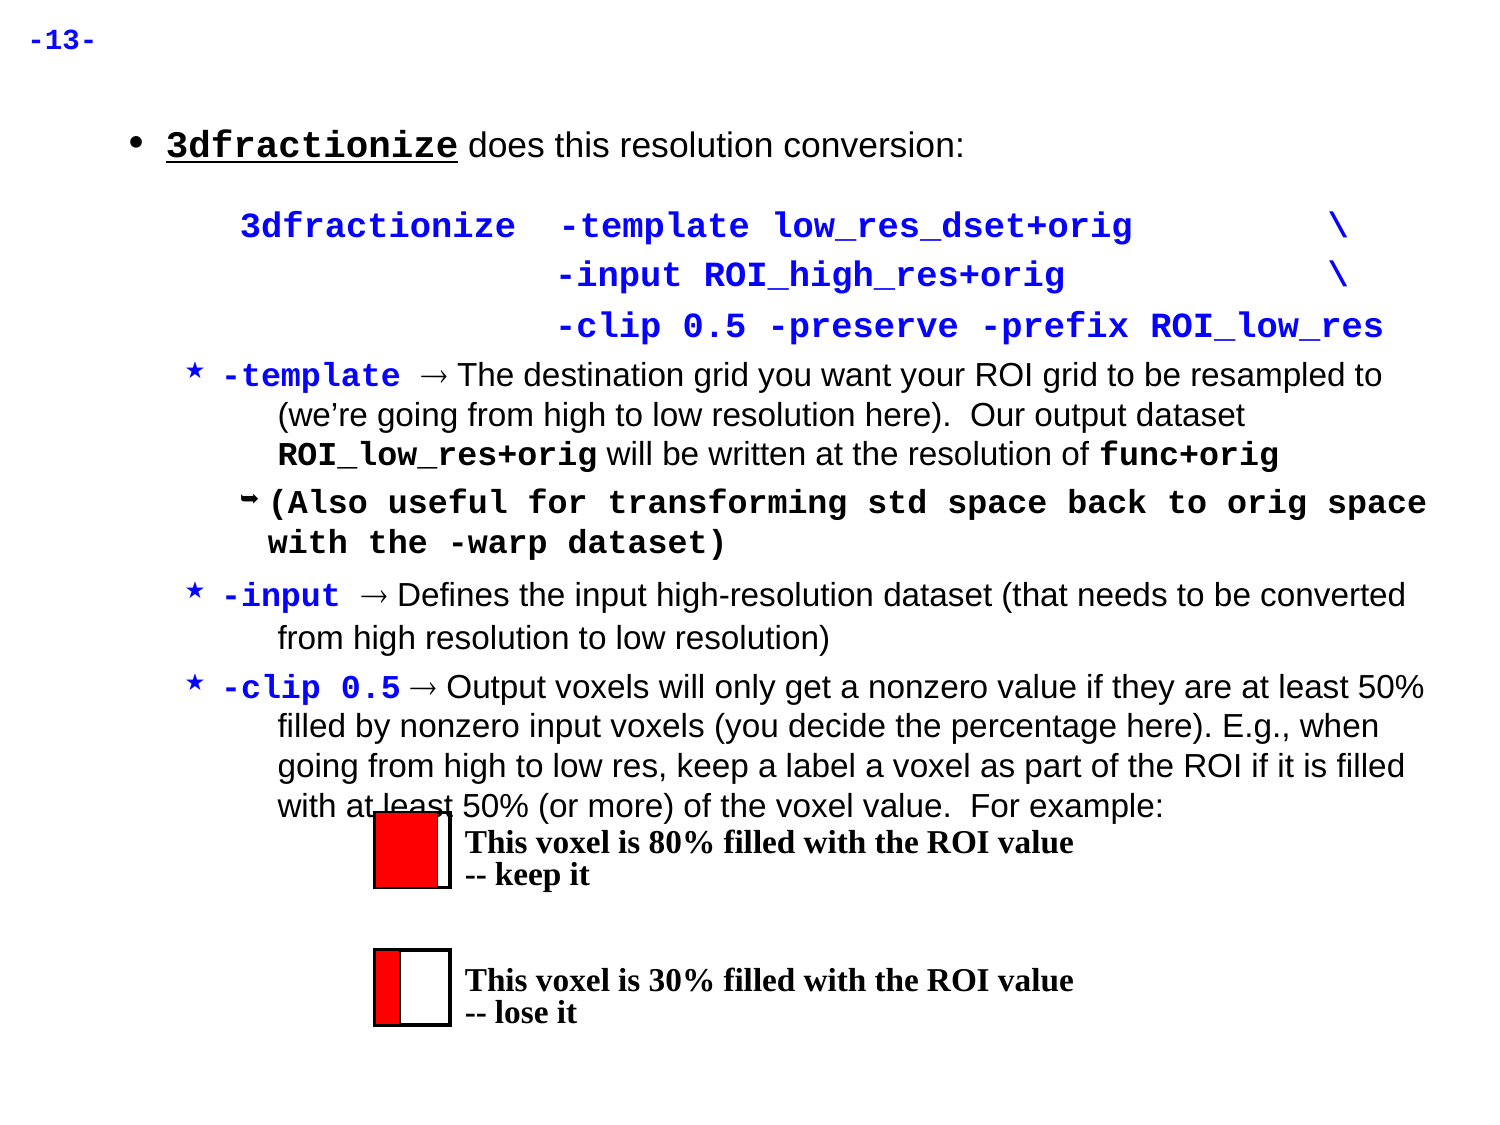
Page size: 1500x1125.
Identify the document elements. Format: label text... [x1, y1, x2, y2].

text_box [374, 950, 400, 1026]
list 3dfractionize does this resolution conversion: 3dfractionize -template low_res_dset+orig \ -input ROI_high_res+orig \ -clip 0.5 -preserve -prefix ROI_low_res -template  The destination grid you want your ROI grid to be resampled to (we’re going from high to low resolution here). Our output dataset ROI_low_res+orig will be written at the resolution of func+orig (Also useful for transforming std space back to orig space with the -warp dataset) -input  Defines the input high-resolution dataset (that needs to be converted from high resolution to low resolution) -clip 0.5  Output voxels will only get a nonzero value if they are at least 50% filled by nonzero input voxels (you decide the percentage here). E.g., when going from high to low res, keep a label a voxel as part of the ROI if it is filled with at least 50% (or more) of the voxel value. For example: [112, 112, 1450, 1063]
text_box This voxel is 30% filled with the ROI value -- lose it [449, 958, 1101, 1038]
text_box [375, 812, 438, 888]
text_box This voxel is 80% filled with the ROI value -- keep it [449, 820, 1101, 901]
